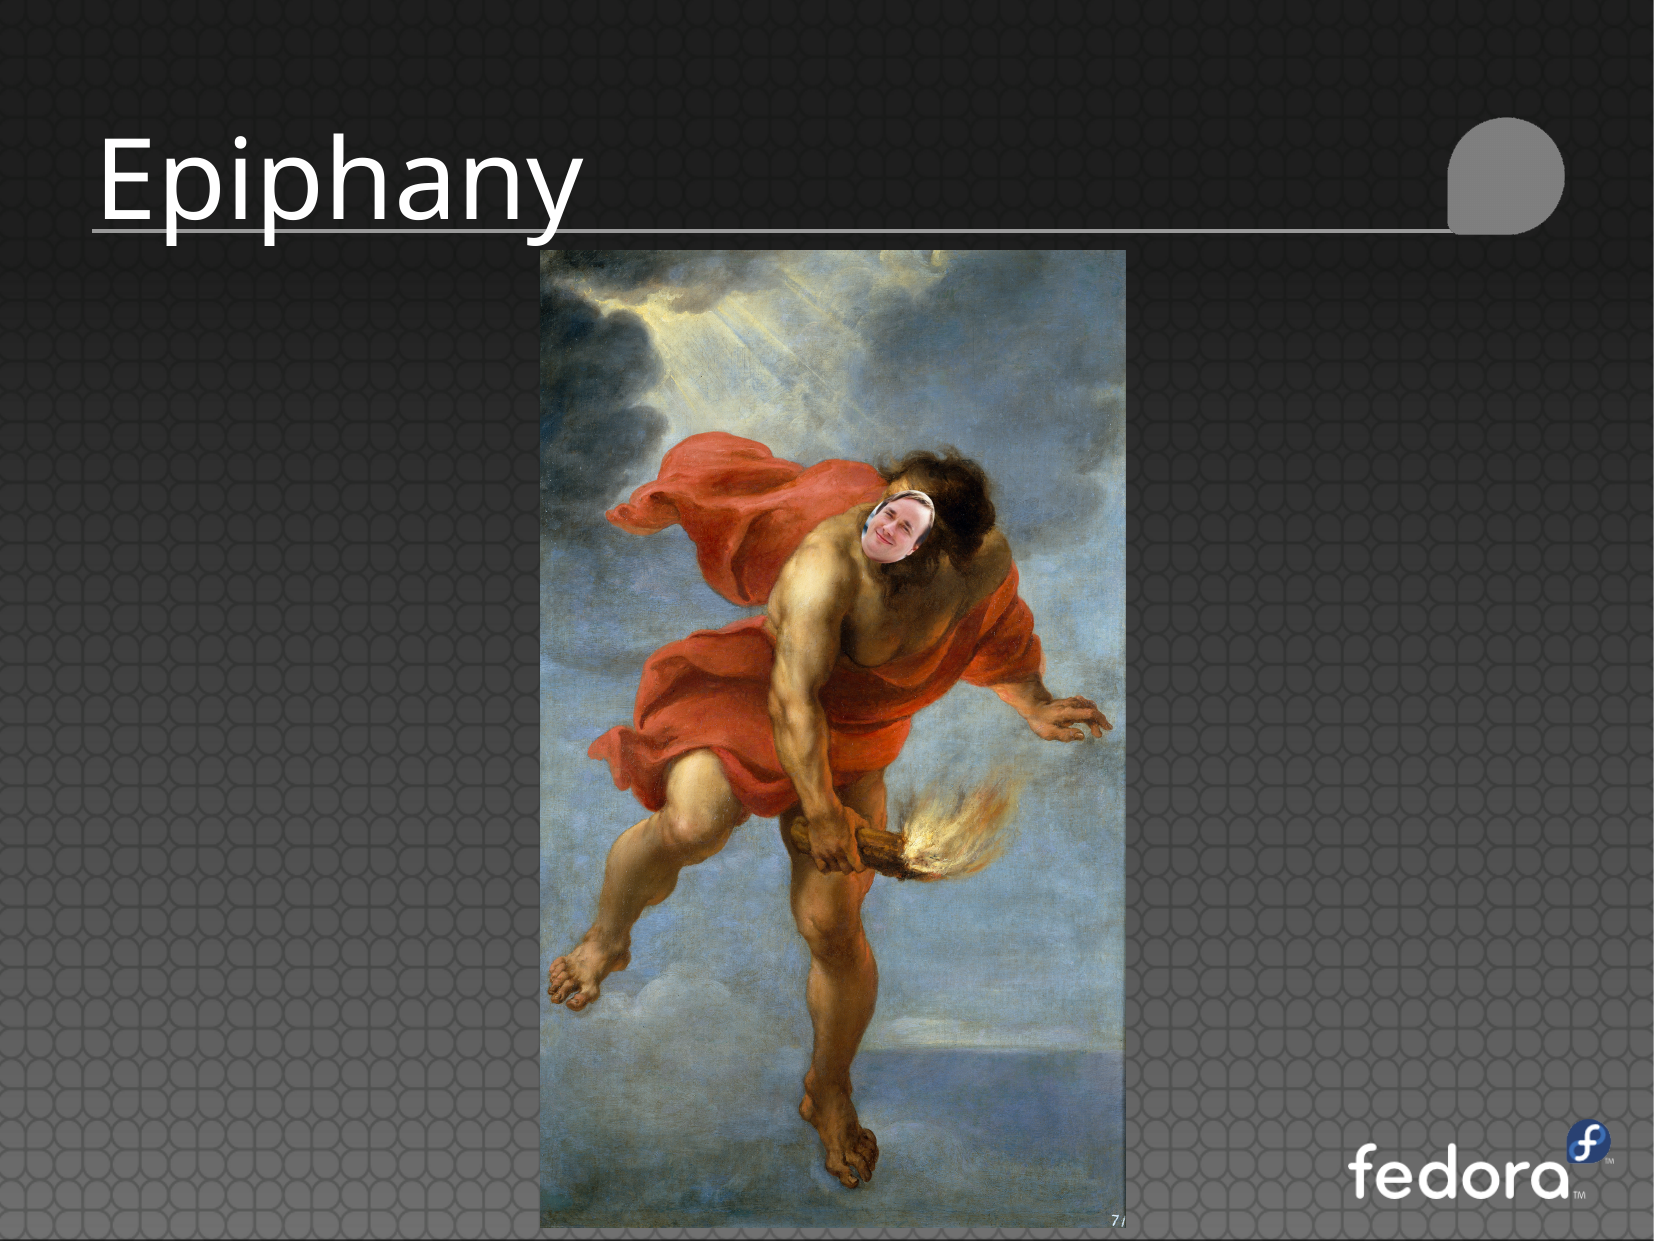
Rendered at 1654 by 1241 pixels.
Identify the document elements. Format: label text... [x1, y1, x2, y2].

title Epiphany [94, 100, 1426, 251]
picture [0, 0, 1654, 1241]
